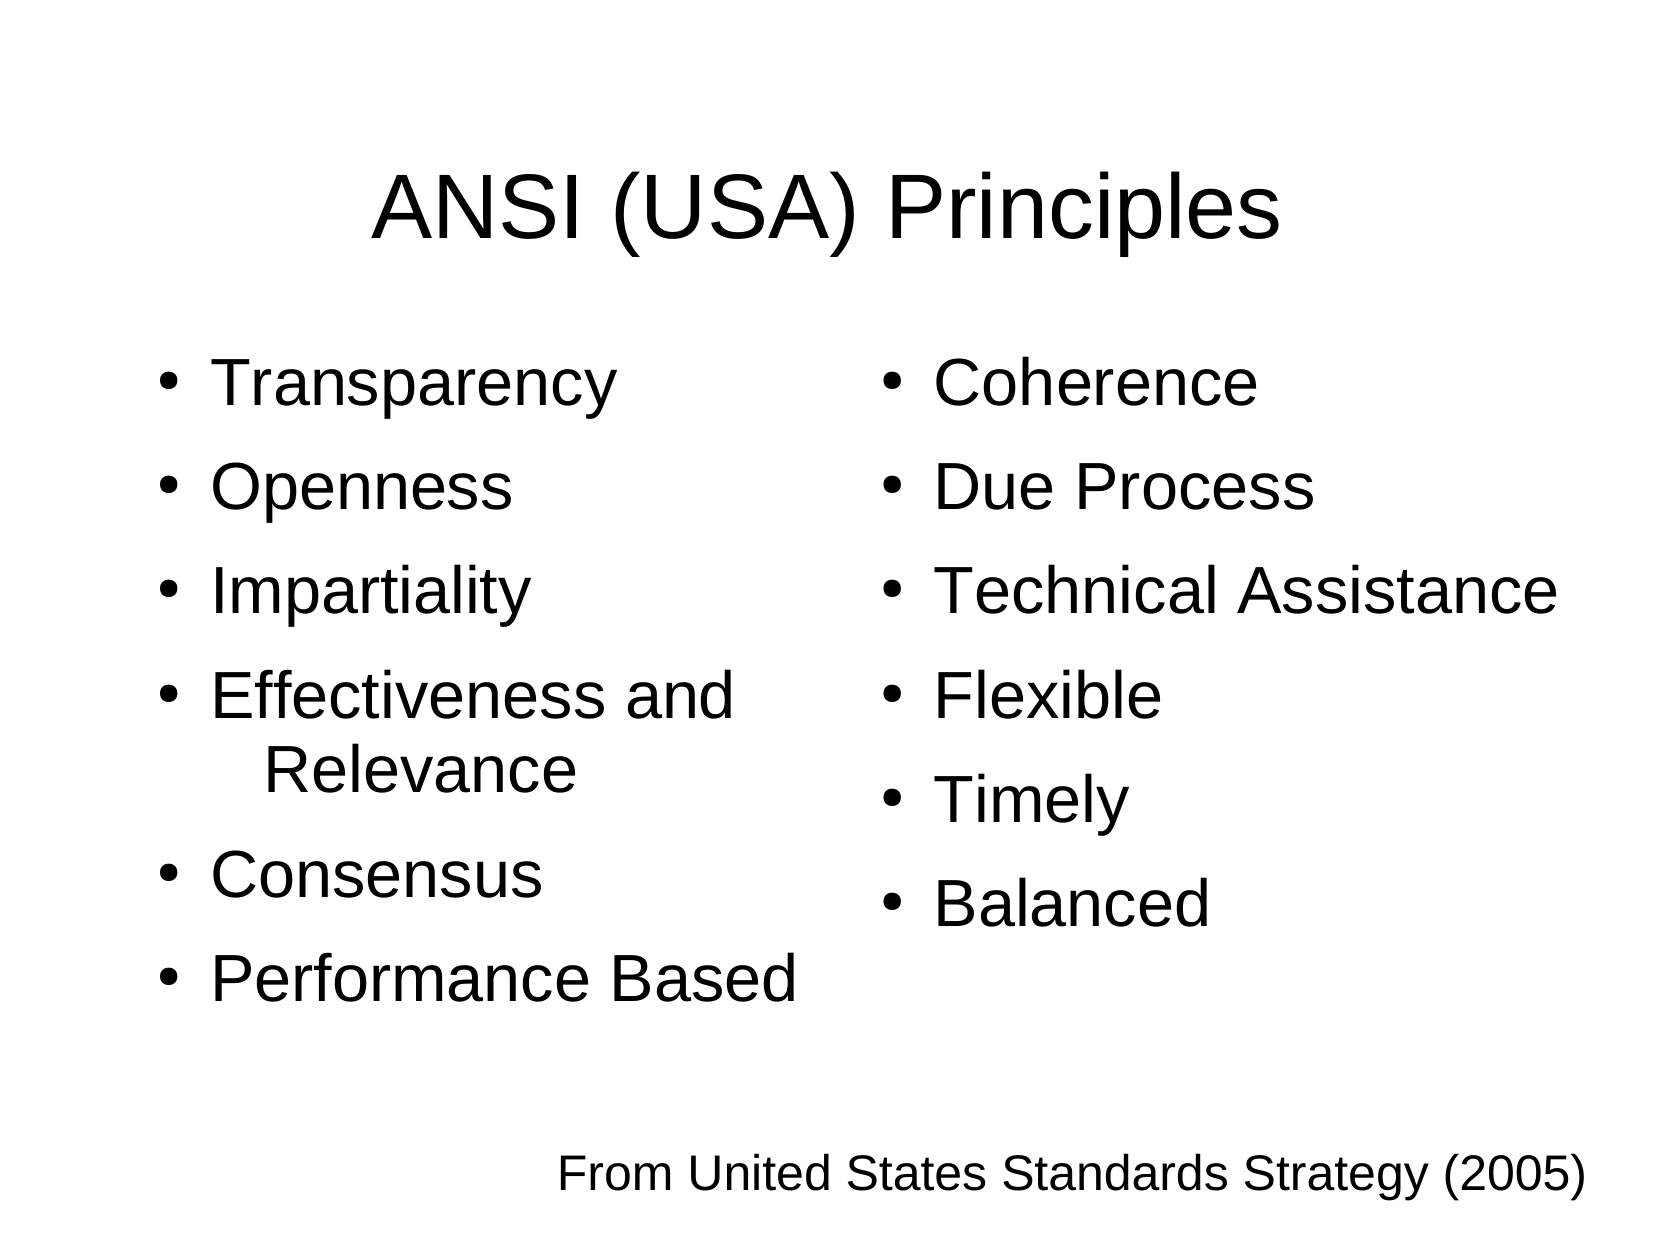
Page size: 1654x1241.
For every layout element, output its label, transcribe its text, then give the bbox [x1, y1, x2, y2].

list Transparency Openness Impartiality Effectiveness and Relevance Consensus Performance Based [121, 344, 811, 1127]
title ANSI (USA) Principles [121, 102, 1534, 311]
list Coherence Due Process Technical Assistance Flexible Timely Balanced [845, 344, 1611, 1127]
text_box From United States Standards Strategy (2005) [556, 1144, 1578, 1202]
